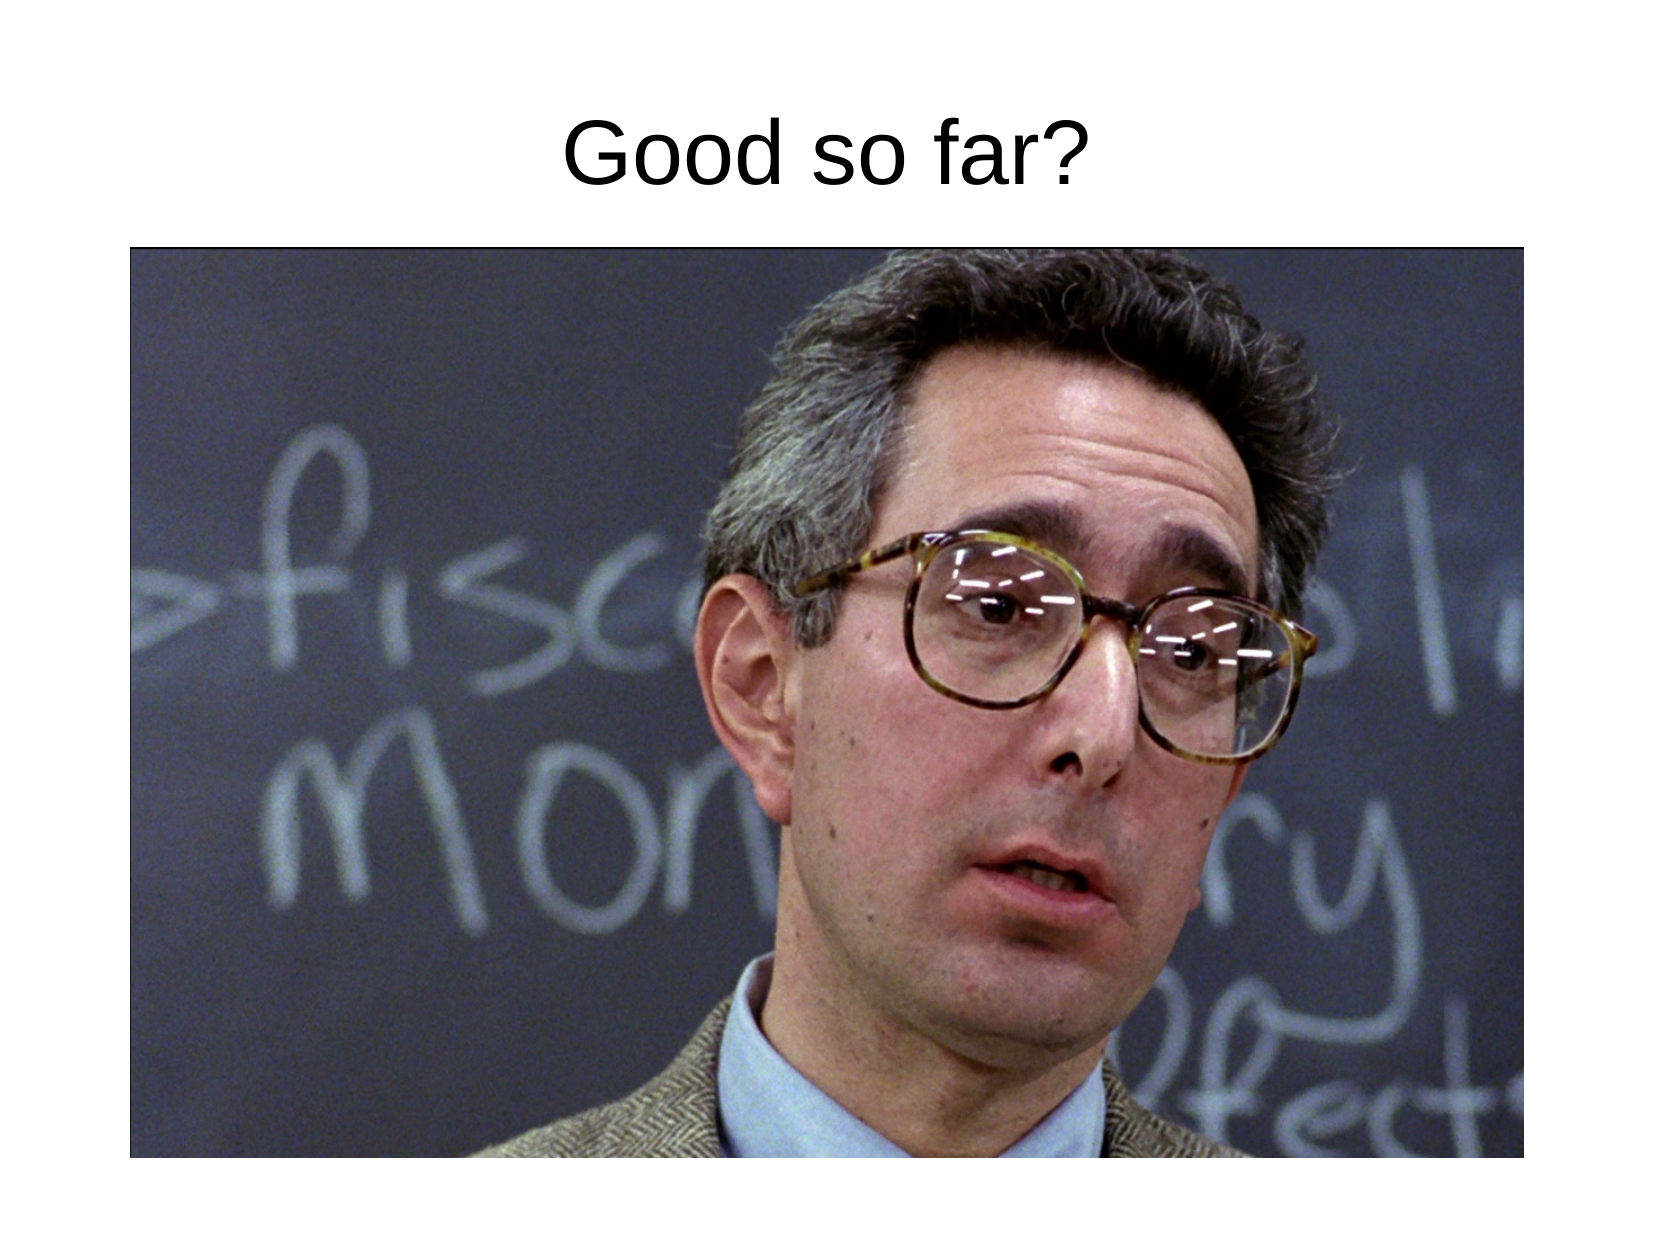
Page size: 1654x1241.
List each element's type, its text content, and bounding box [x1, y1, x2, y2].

title Good so far? [82, 49, 1571, 257]
picture [130, 247, 1524, 1158]
